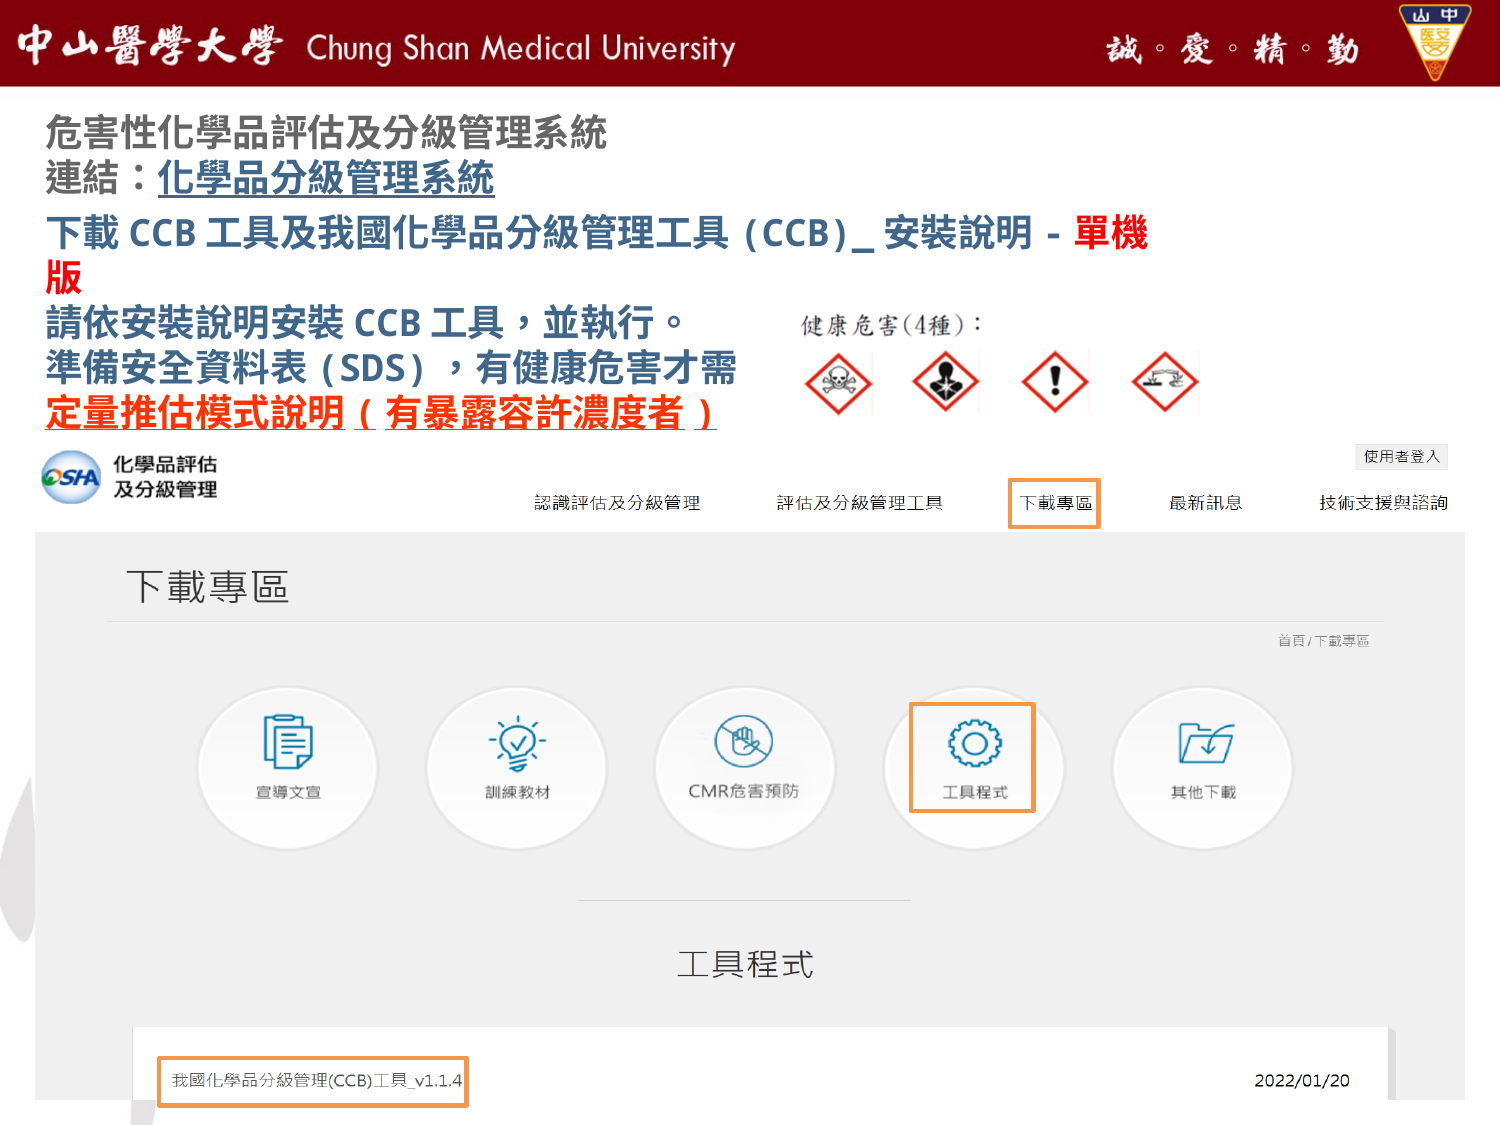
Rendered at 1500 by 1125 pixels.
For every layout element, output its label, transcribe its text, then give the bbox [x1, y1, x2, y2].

text_box 危害性化學品評估及分級管理系統 連結：化學品分級管理系統 下載CCB工具及我國化學品分級管理工具(CCB)_安裝說明-單機版 請依安裝說明安裝CCB工具，並執行。 準備安全資料表(SDS)，有健康危害才需 定量推估模式說明(有暴露容許濃度者) [30, 102, 1164, 441]
picture [35, 430, 1465, 1100]
picture [773, 295, 1235, 425]
picture [161, 1060, 464, 1100]
